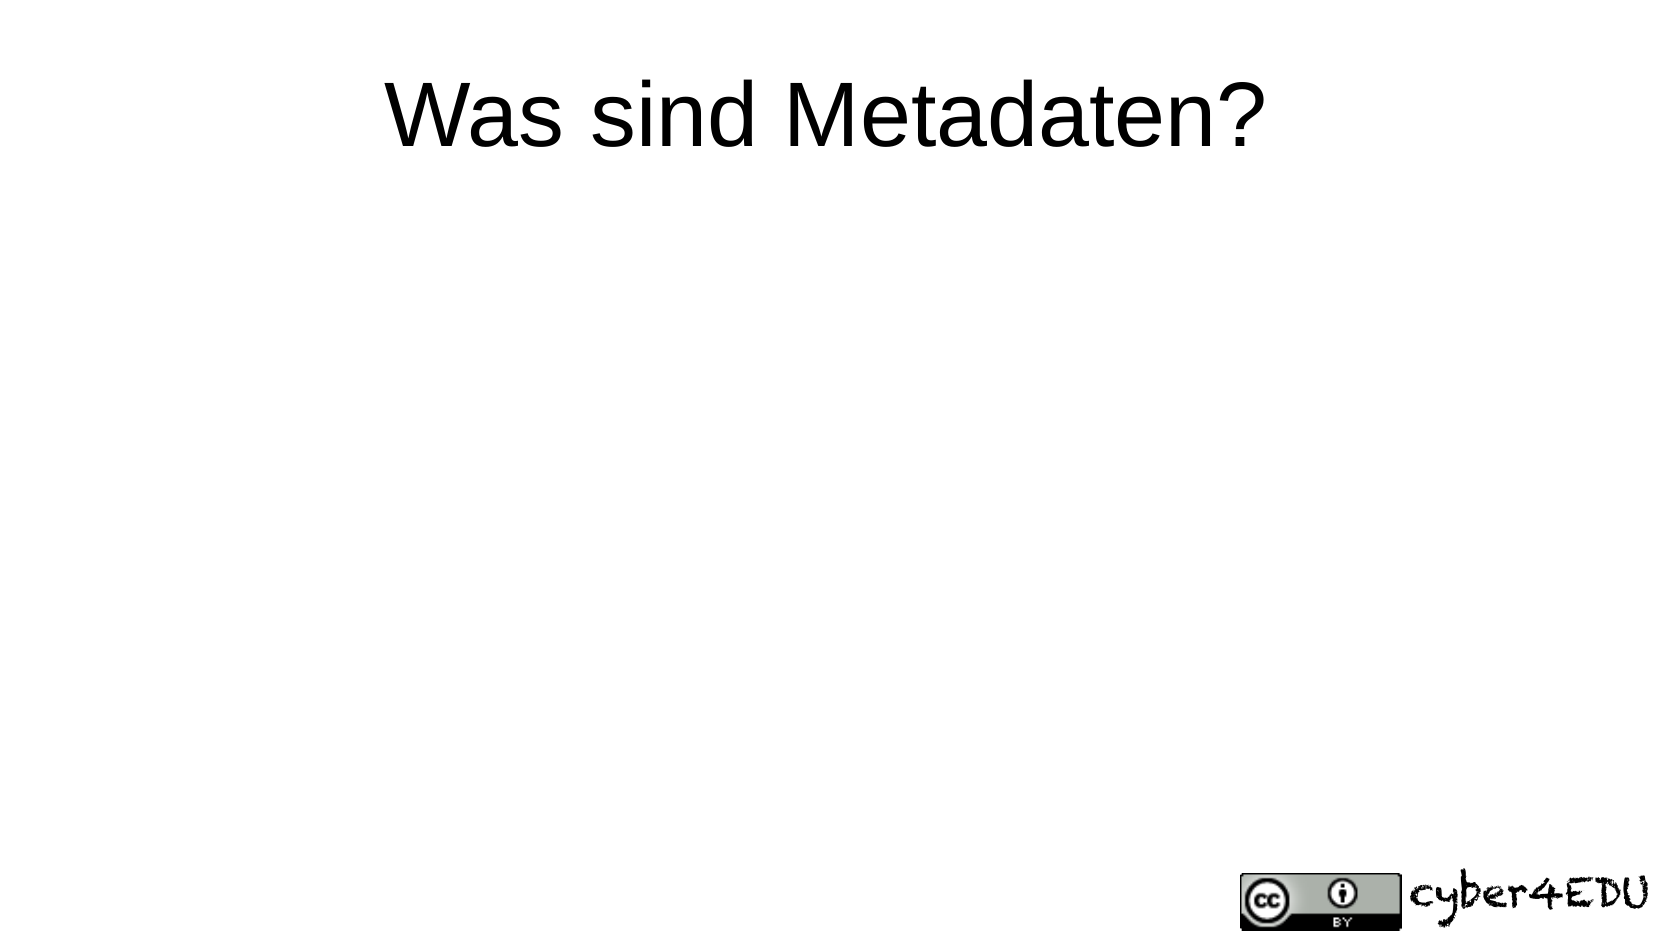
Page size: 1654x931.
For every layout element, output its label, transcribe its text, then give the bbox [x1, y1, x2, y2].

picture [1410, 868, 1648, 928]
title Was sind Metadaten? [82, 37, 1571, 193]
picture [1240, 873, 1402, 931]
